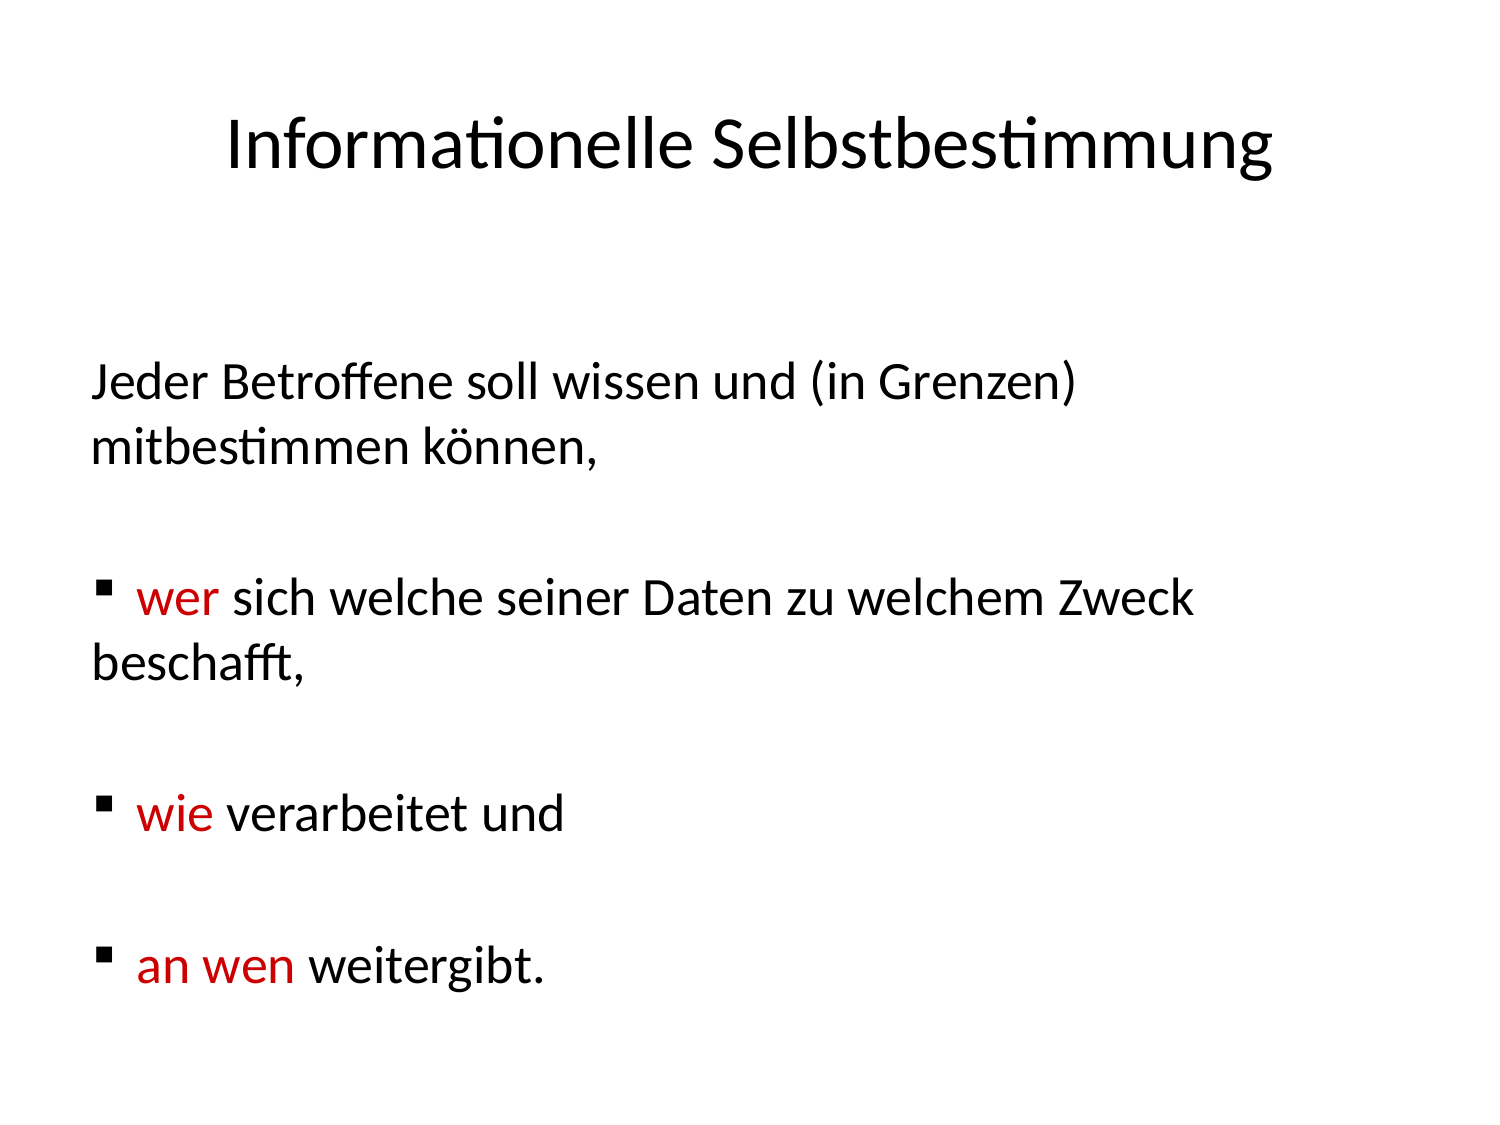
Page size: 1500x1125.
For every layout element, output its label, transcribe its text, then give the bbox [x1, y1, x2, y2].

list Jeder Betroffene soll wissen und (in Grenzen) mitbestimmen können, wer sich welche seiner Daten zu welchem Zweck beschafft, wie verarbeitet und an wen weitergibt. [75, 262, 1425, 1005]
title Informationelle Selbstbestimmung [75, 45, 1425, 233]
